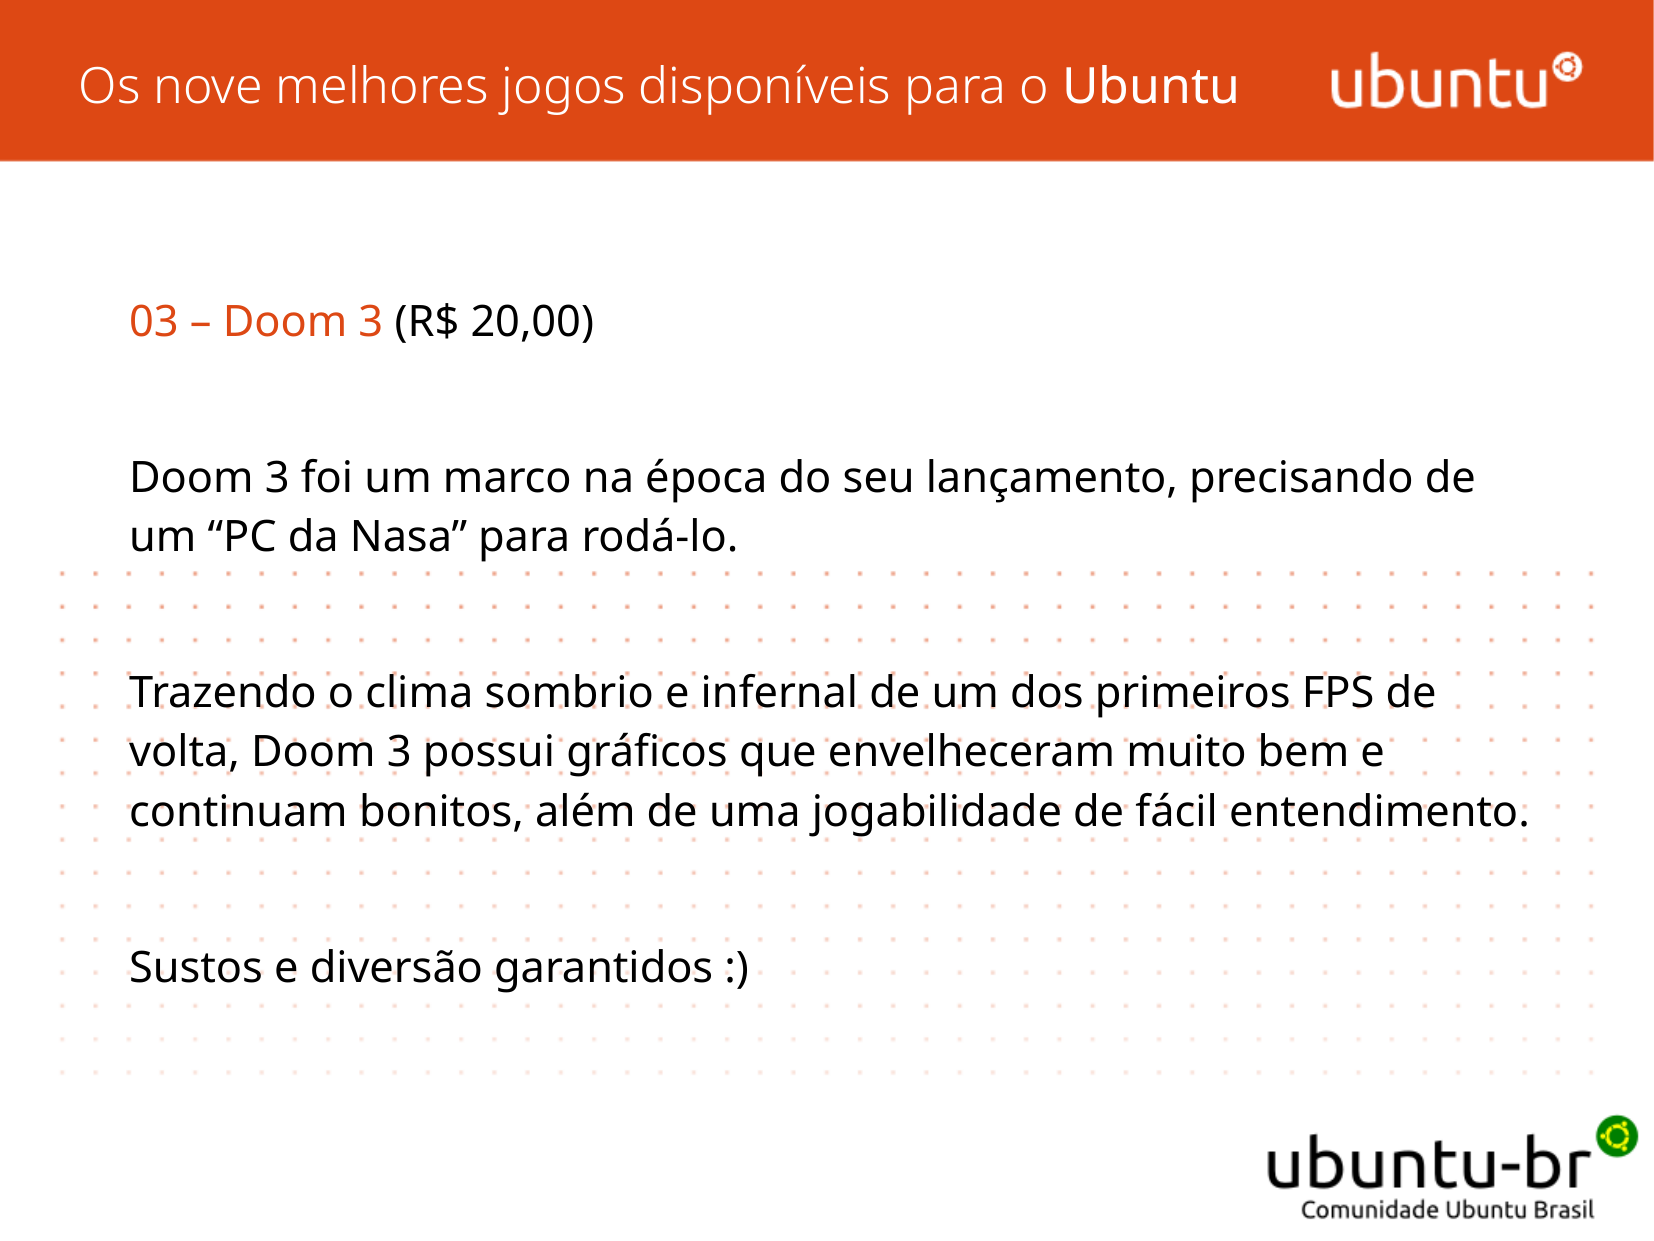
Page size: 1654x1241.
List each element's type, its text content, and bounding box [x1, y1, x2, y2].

picture [0, 0, 1654, 1241]
title Os nove melhores jogos disponíveis para o Ubuntu [41, 32, 1300, 137]
list 03 – Doom 3 (R$ 20,00) Doom 3 foi um marco na época do seu lançamento, precisando de um “PC da Nasa” para rodá-lo. Trazendo o clima sombrio e infernal de um dos primeiros FPS de volta, Doom 3 possui gráficos que envelheceram muito bem e continuam bonitos, além de uma jogabilidade de fácil entendimento. Sustos e diversão garantidos :) [83, 290, 1539, 1010]
